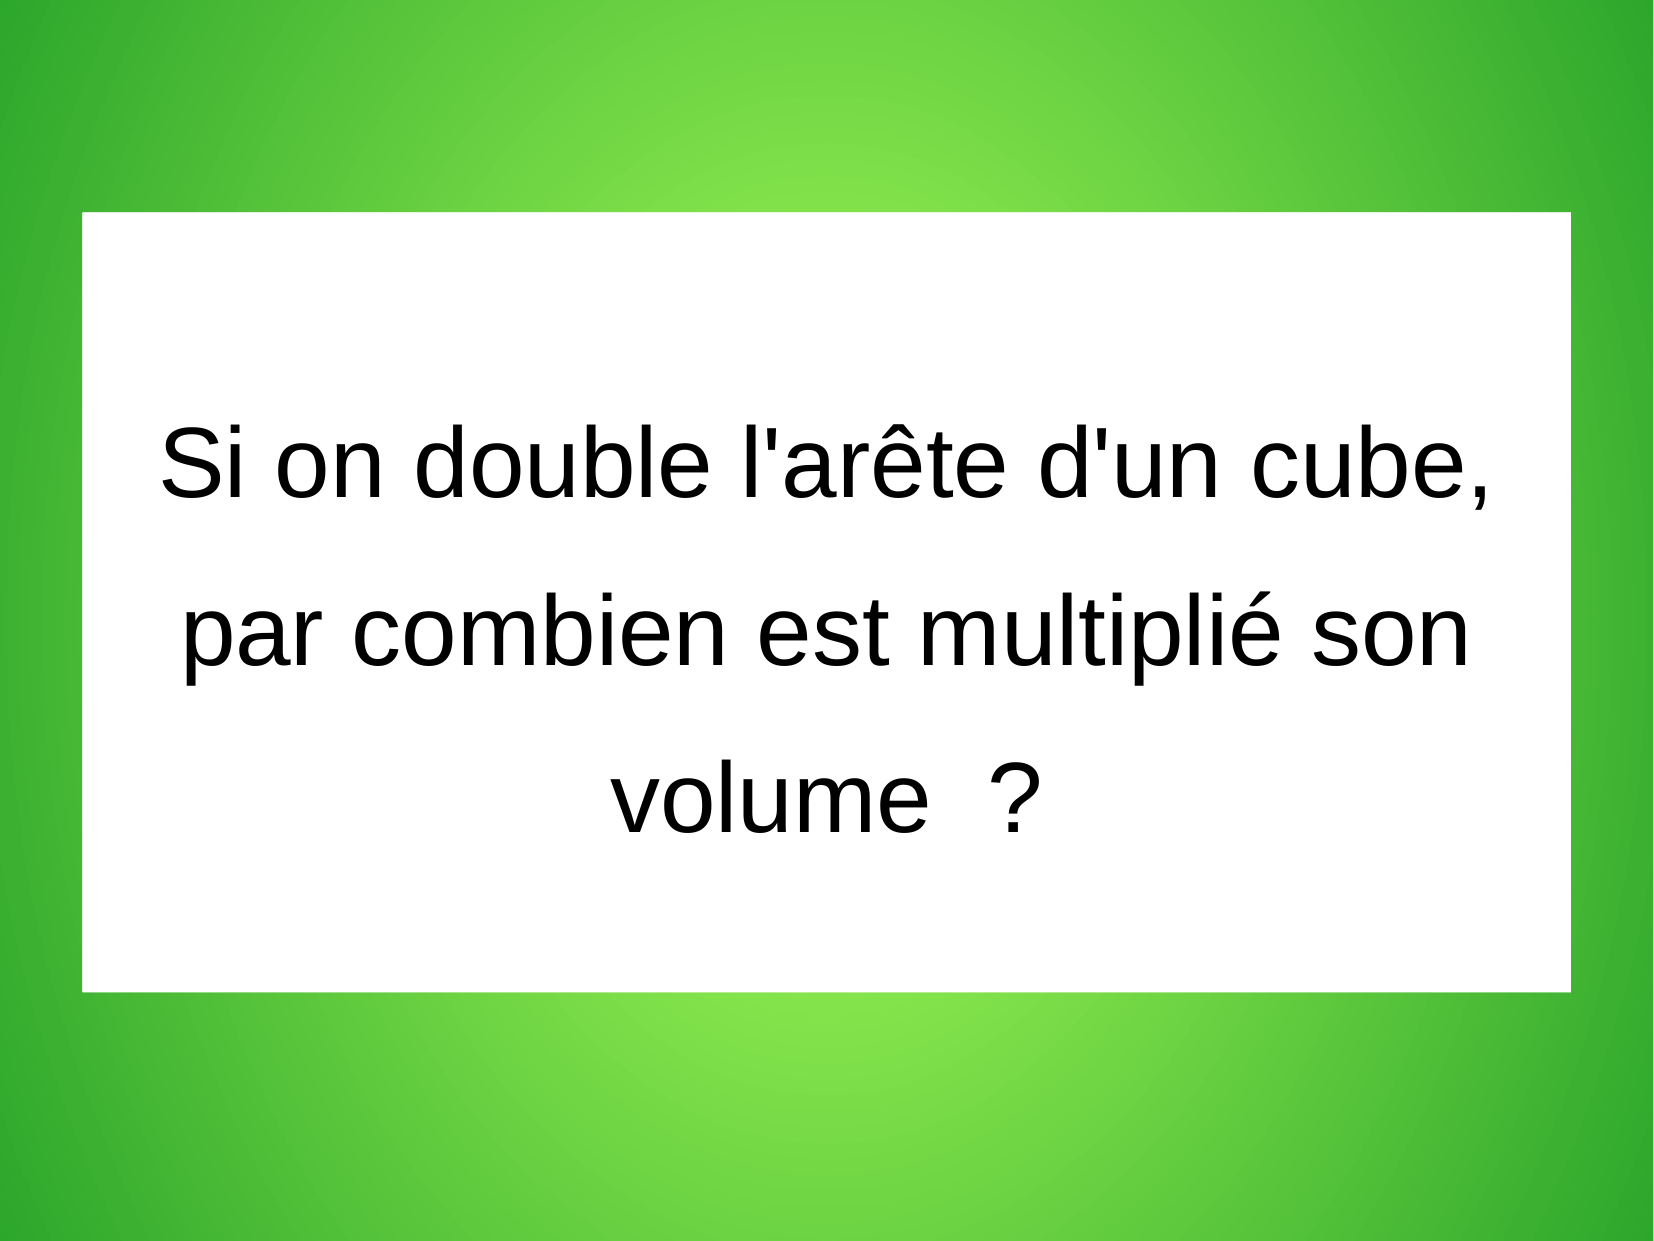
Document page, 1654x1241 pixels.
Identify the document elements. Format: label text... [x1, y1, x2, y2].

text_box Si on double l'arête d'un cube, par combien est multiplié son volume ? [82, 212, 1571, 993]
picture [0, 0, 1654, 1241]
